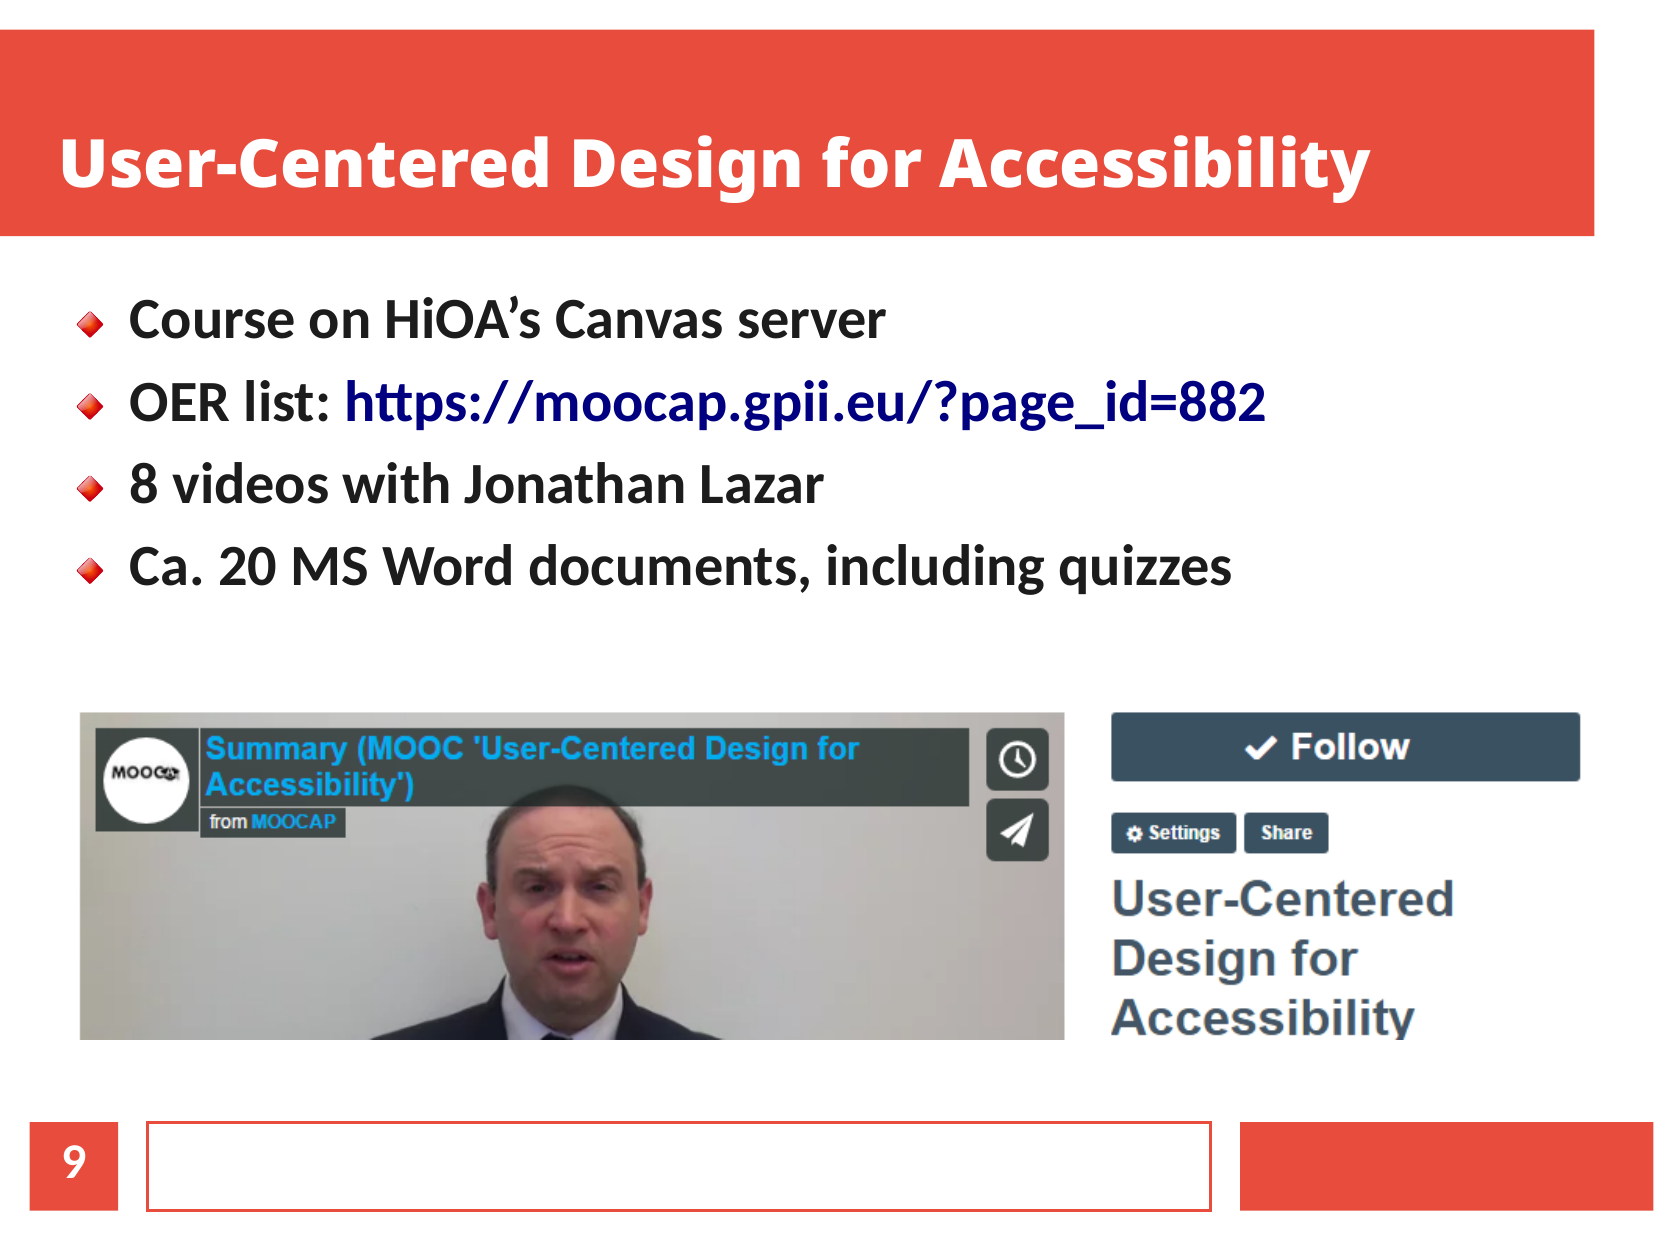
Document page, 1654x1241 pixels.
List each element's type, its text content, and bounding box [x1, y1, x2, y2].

picture [74, 708, 1582, 1040]
title User-Centered Design for Accessibility [59, 59, 1595, 207]
list Course on HiOA’s Canvas server OER list: https://moocap.gpii.eu/?page_id=882 8 videos with Jonathan Lazar Ca. 20 MS Word documents, including quizzes [59, 295, 1565, 1093]
